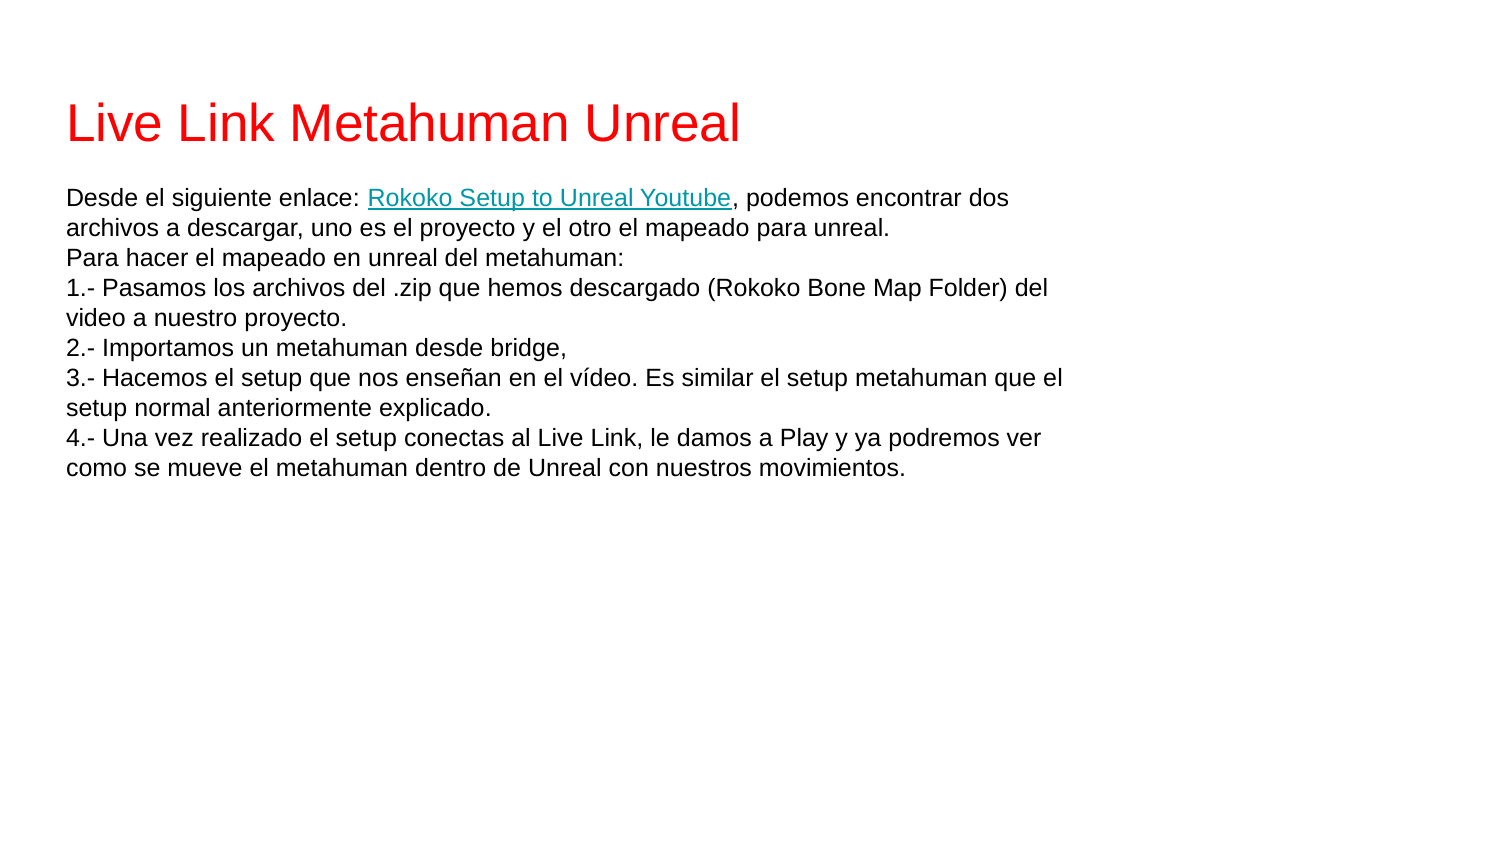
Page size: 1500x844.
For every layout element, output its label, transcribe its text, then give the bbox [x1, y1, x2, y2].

text_box Desde el siguiente enlace: Rokoko Setup to Unreal Youtube, podemos encontrar dos archivos a descargar, uno es el proyecto y el otro el mapeado para unreal. Para hacer el mapeado en unreal del metahuman: 1.- Pasamos los archivos del .zip que hemos descargado (Rokoko Bone Map Folder) del video a nuestro proyecto. 2.- Importamos un metahuman desde bridge, 3.- Hacemos el setup que nos enseñan en el vídeo. Es similar el setup metahuman que el setup normal anteriormente explicado. 4.- Una vez realizado el setup conectas al Live Link, le damos a Play y ya podremos ver como se mueve el metahuman dentro de Unreal con nuestros movimientos. [51, 166, 1089, 557]
title Live Link Metahuman Unreal [51, 72, 1449, 167]
